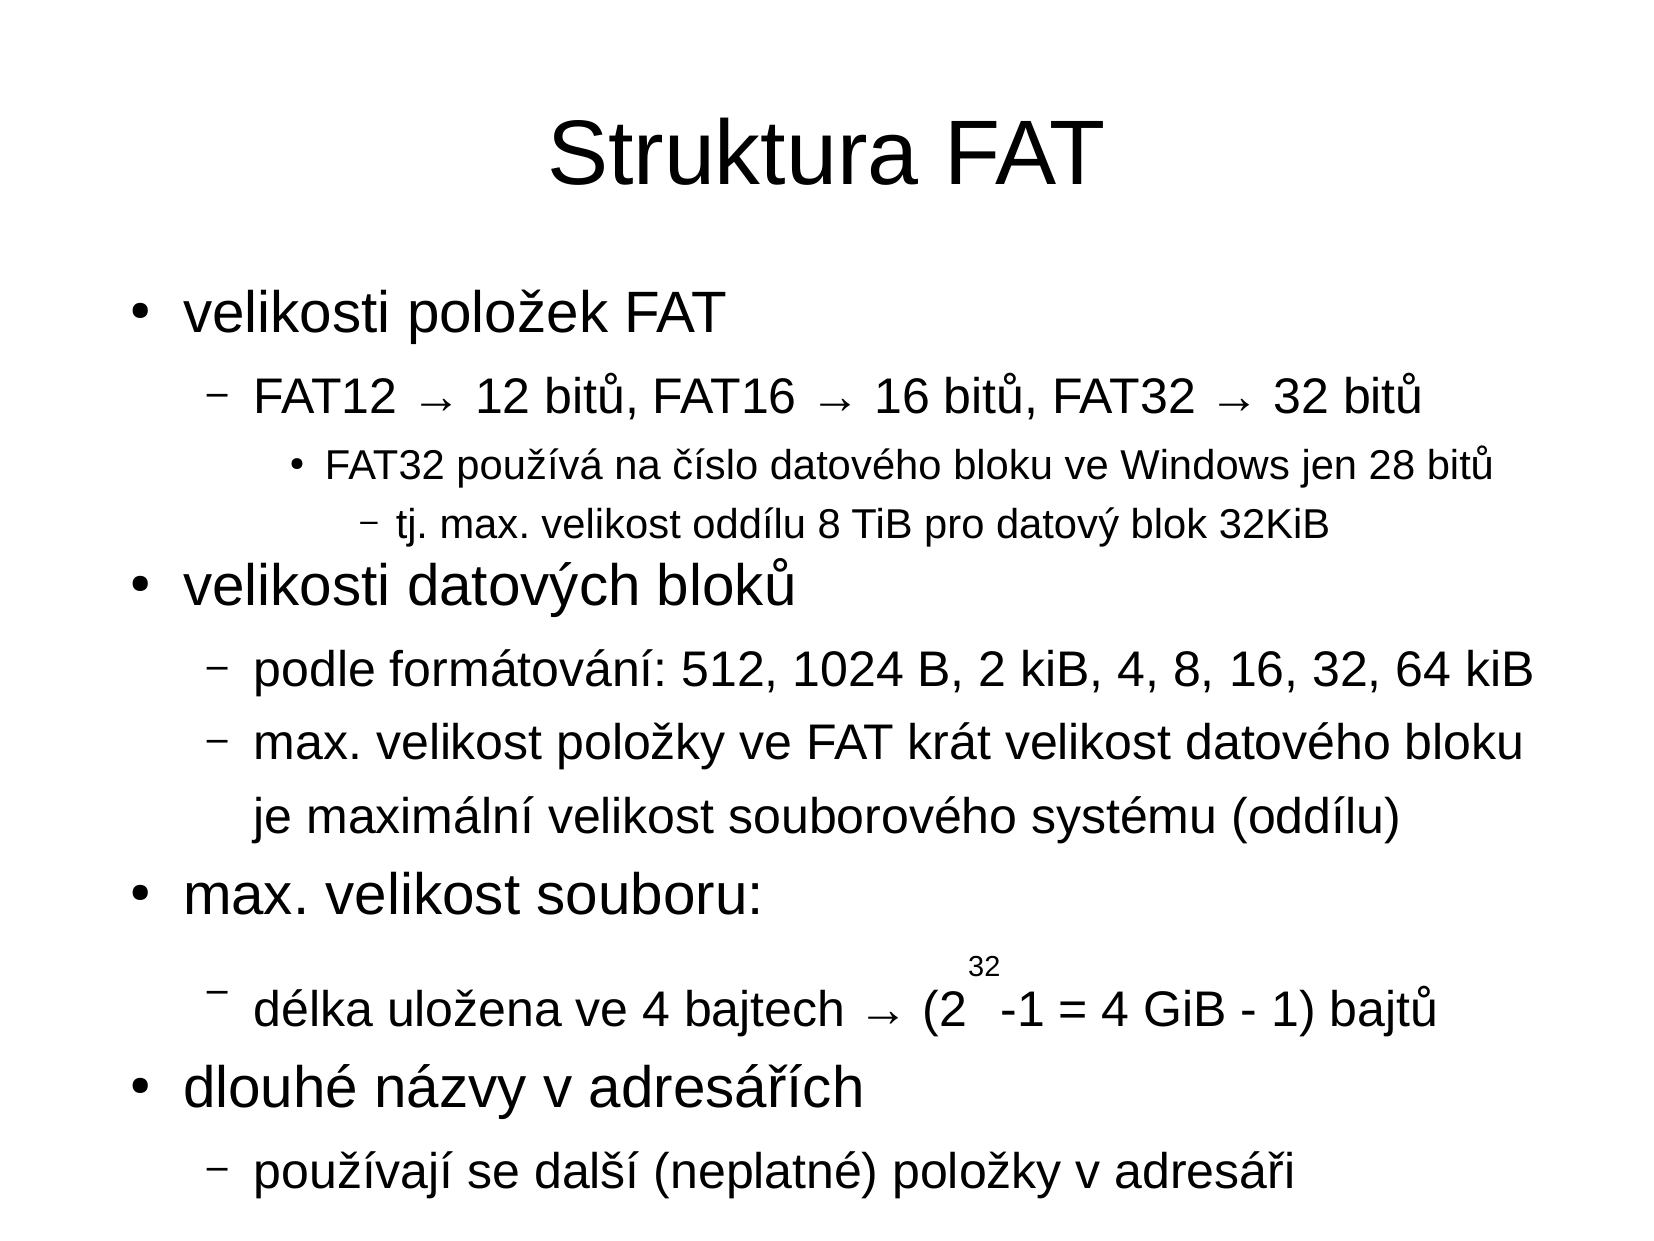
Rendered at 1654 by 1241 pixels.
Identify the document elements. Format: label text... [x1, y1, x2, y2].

list velikosti položek FAT FAT12 → 12 bitů, FAT16 → 16 bitů, FAT32 → 32 bitů FAT32 používá na číslo datového bloku ve Windows jen 28 bitů tj. max. velikost oddílu 8 TiB pro datový blok 32KiB velikosti datových bloků podle formátování: 512, 1024 B, 2 kiB, 4, 8, 16, 32, 64 kiB max. velikost položky ve FAT krát velikost datového bloku je maximální velikost souborového systému (oddílu) max. velikost souboru: délka uložena ve 4 bajtech → (232-1 = 4 GiB - 1) bajtů dlouhé názvy v adresářích používají se další (neplatné) položky v adresáři [41, 279, 1595, 1229]
title Struktura FAT [82, 56, 1571, 250]
